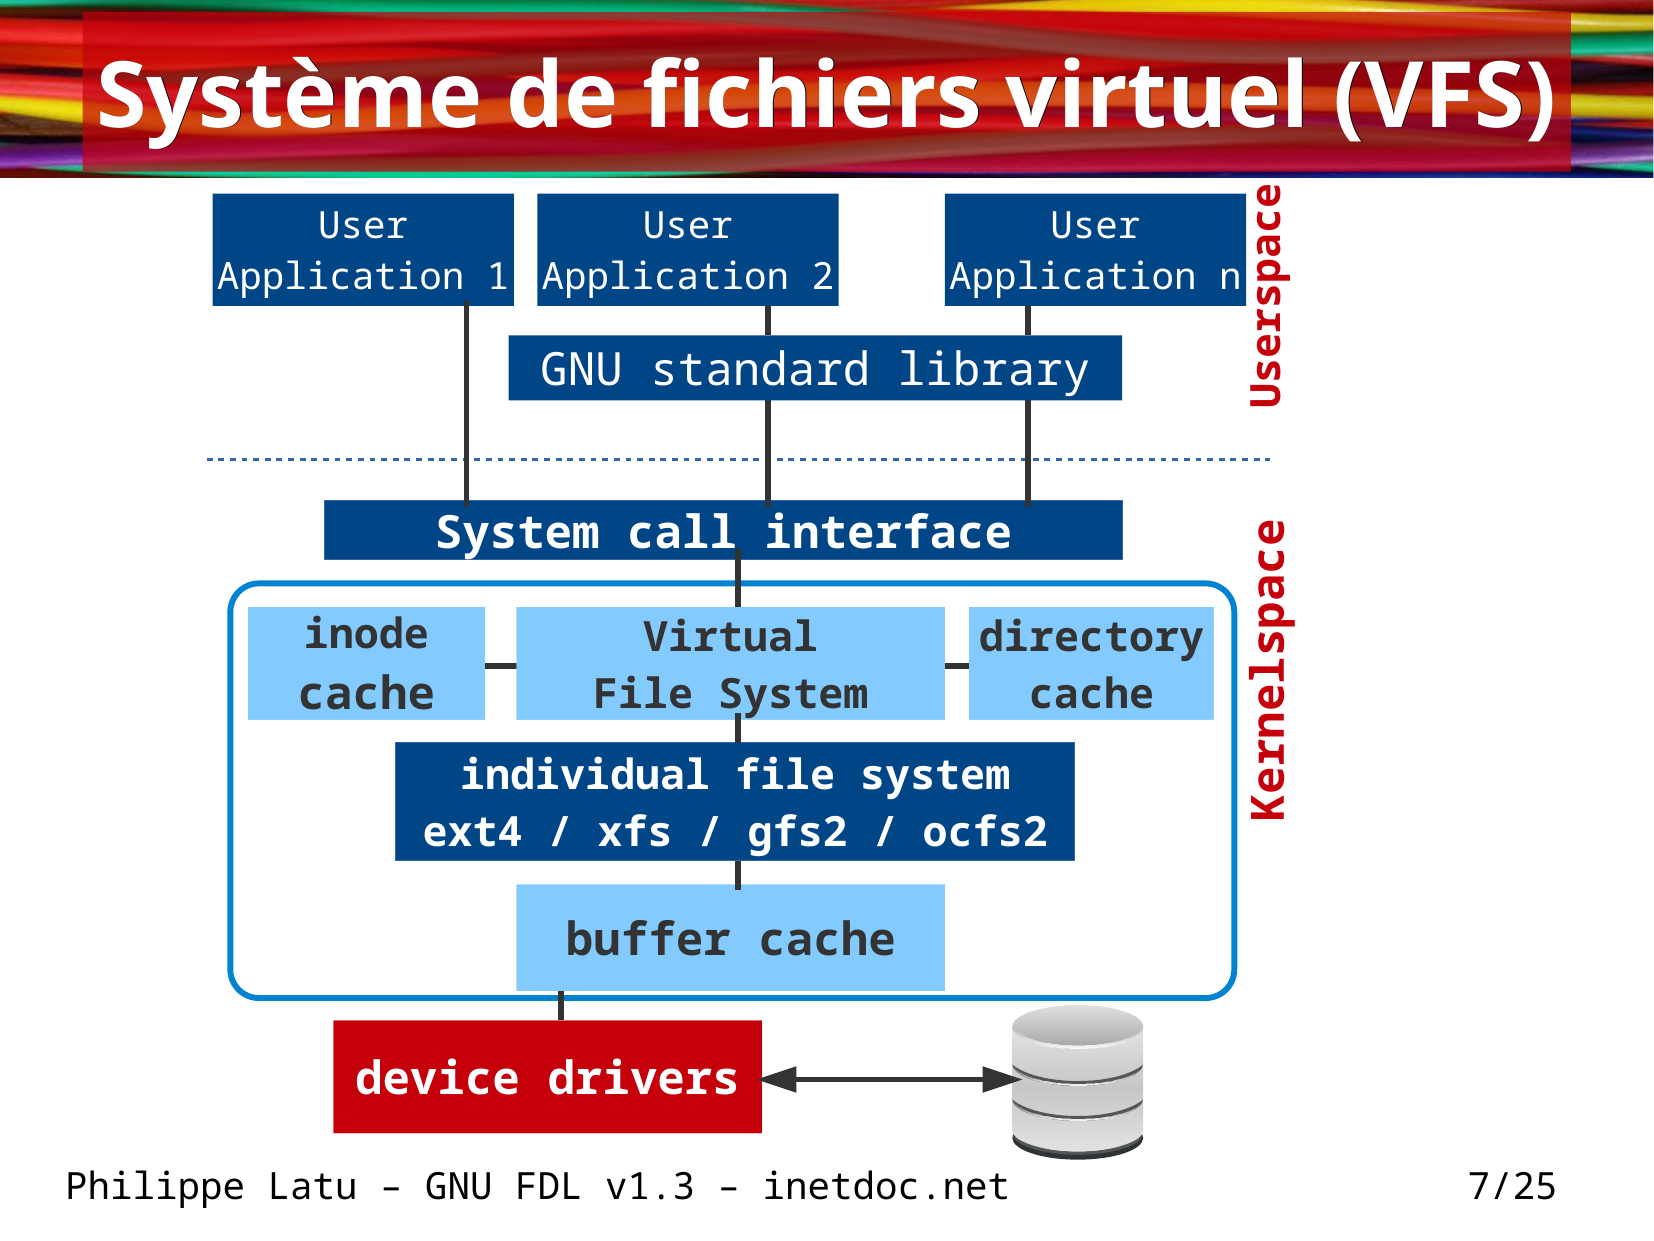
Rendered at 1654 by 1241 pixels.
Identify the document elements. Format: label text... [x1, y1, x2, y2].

text_box User Application 1 [212, 193, 514, 306]
text_box Kernelspace [1230, 513, 1303, 828]
text_box Philippe Latu – GNU FDL v1.3 – inetdoc.net <numéro>/25 [59, 1133, 1595, 1237]
text_box Userspace [1230, 177, 1298, 415]
text_box buffer cache [516, 884, 945, 991]
text_box inode cache [248, 607, 485, 720]
text_box System call interface [324, 500, 1123, 560]
picture [0, 0, 1654, 178]
picture [1003, 1005, 1152, 1169]
text_box device drivers [333, 1020, 762, 1134]
title Système de fichiers virtuel (VFS) [82, 11, 1571, 172]
text_box User Application 2 [537, 193, 839, 306]
text_box Virtual File System [516, 607, 945, 720]
text_box GNU standard library [508, 335, 1123, 401]
text_box User Application n [944, 193, 1247, 306]
text_box individual file system ext4 / xfs / gfs2 / ocfs2 [395, 742, 1075, 861]
text_box directory cache [969, 607, 1214, 720]
